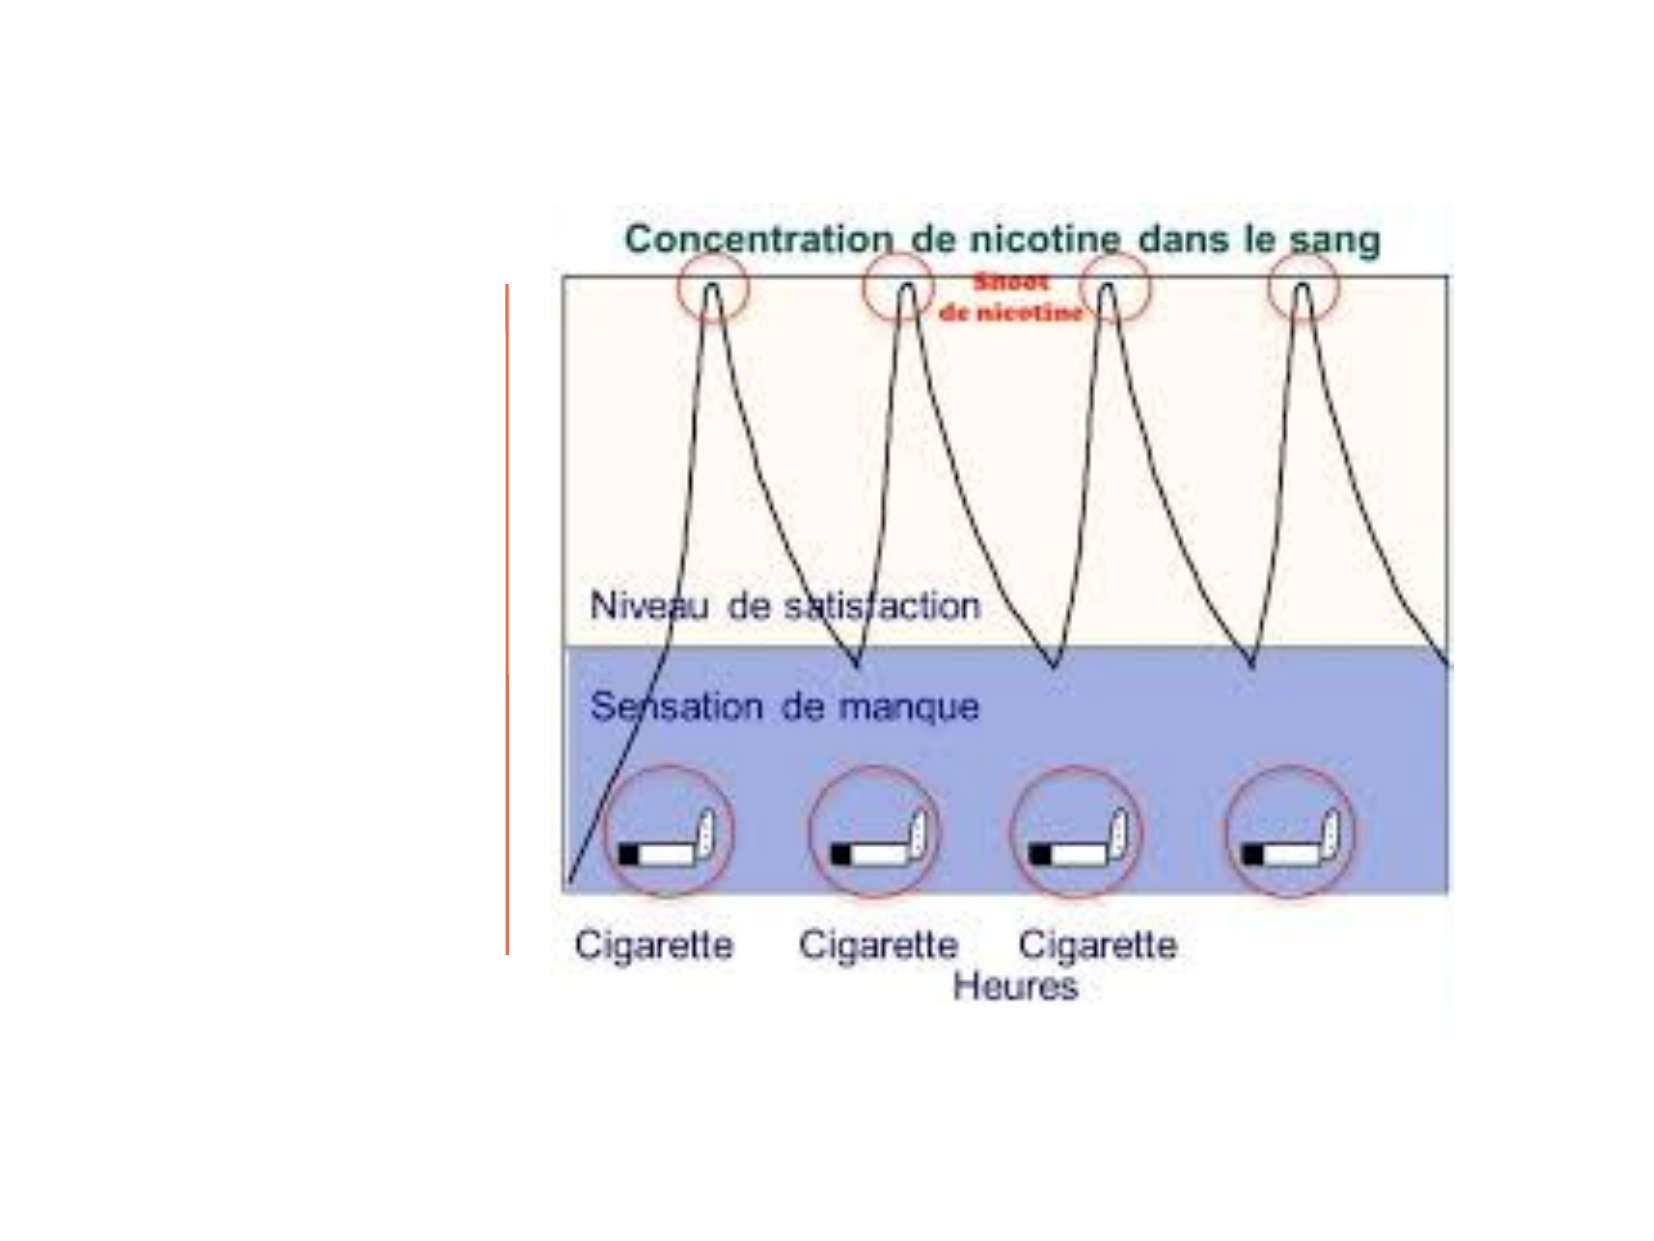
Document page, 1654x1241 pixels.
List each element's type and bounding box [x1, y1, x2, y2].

picture [551, 203, 1454, 1036]
